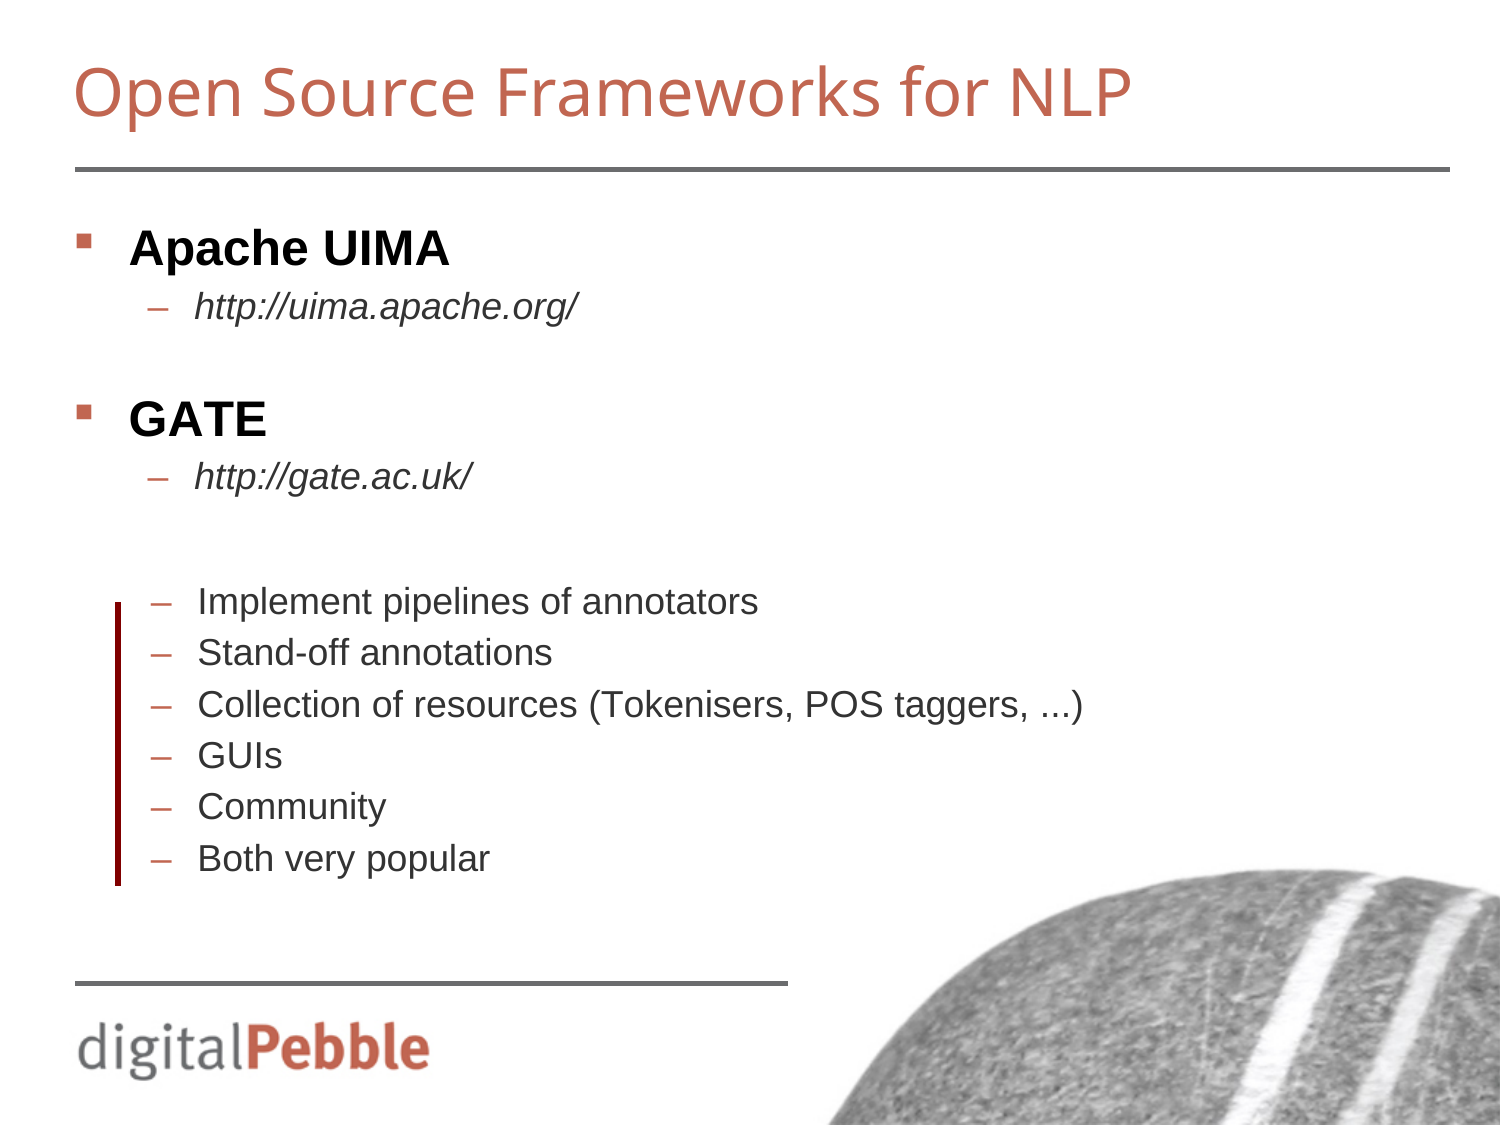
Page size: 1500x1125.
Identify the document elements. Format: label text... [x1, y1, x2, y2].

list Apache UIMA http://uima.apache.org/ GATE http://gate.ac.uk/ [57, 212, 1438, 532]
title Open Source Frameworks for NLP [57, 37, 1438, 174]
list Implement pipelines of annotators Stand-off annotations Collection of resources (Tokenisers, POS taggers, ...) GUIs Community Both very popular [61, 507, 1211, 975]
picture [0, 0, 1500, 1125]
text_box [614, 930, 701, 1006]
